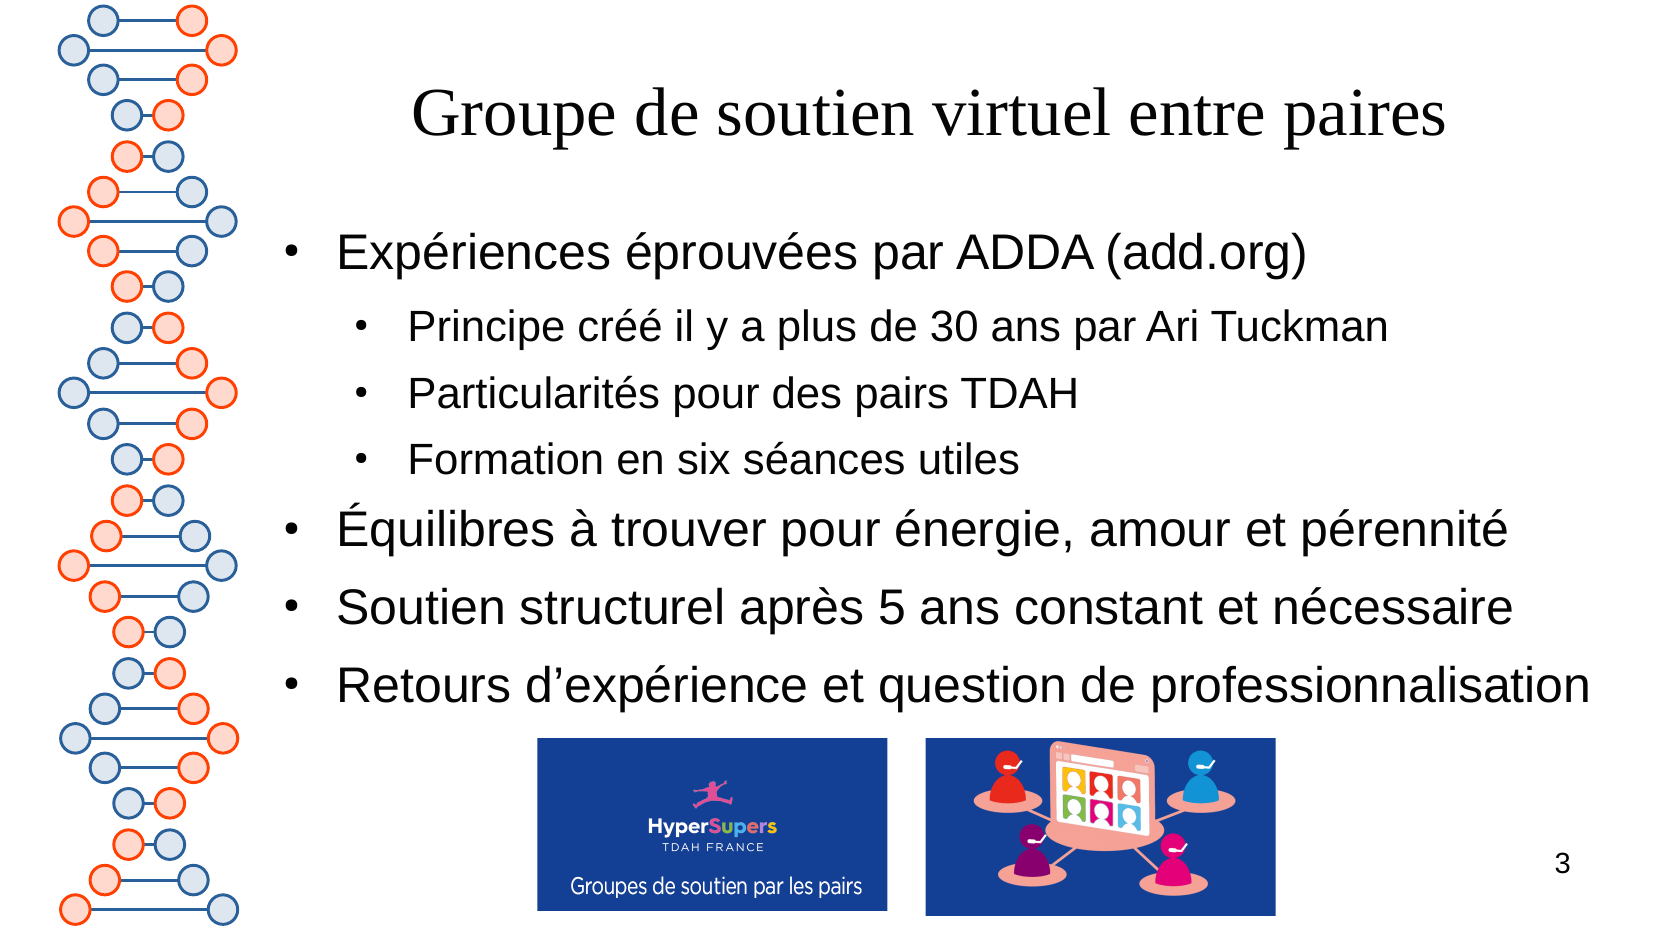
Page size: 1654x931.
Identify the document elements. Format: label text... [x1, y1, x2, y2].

picture [925, 738, 1276, 916]
title Groupe de soutien virtuel entre paires [265, 35, 1595, 189]
picture [537, 738, 888, 911]
list Expériences éprouvées par ADDA (add.org) Principe créé il y a plus de 30 ans par Ari Tuckman Particularités pour des pairs TDAH Formation en six séances utiles Équilibres à trouver pour énergie, amour et pérennité Soutien structurel après 5 ans constant et nécessaire Retours d’expérience et question de professionnalisation [265, 224, 1595, 764]
